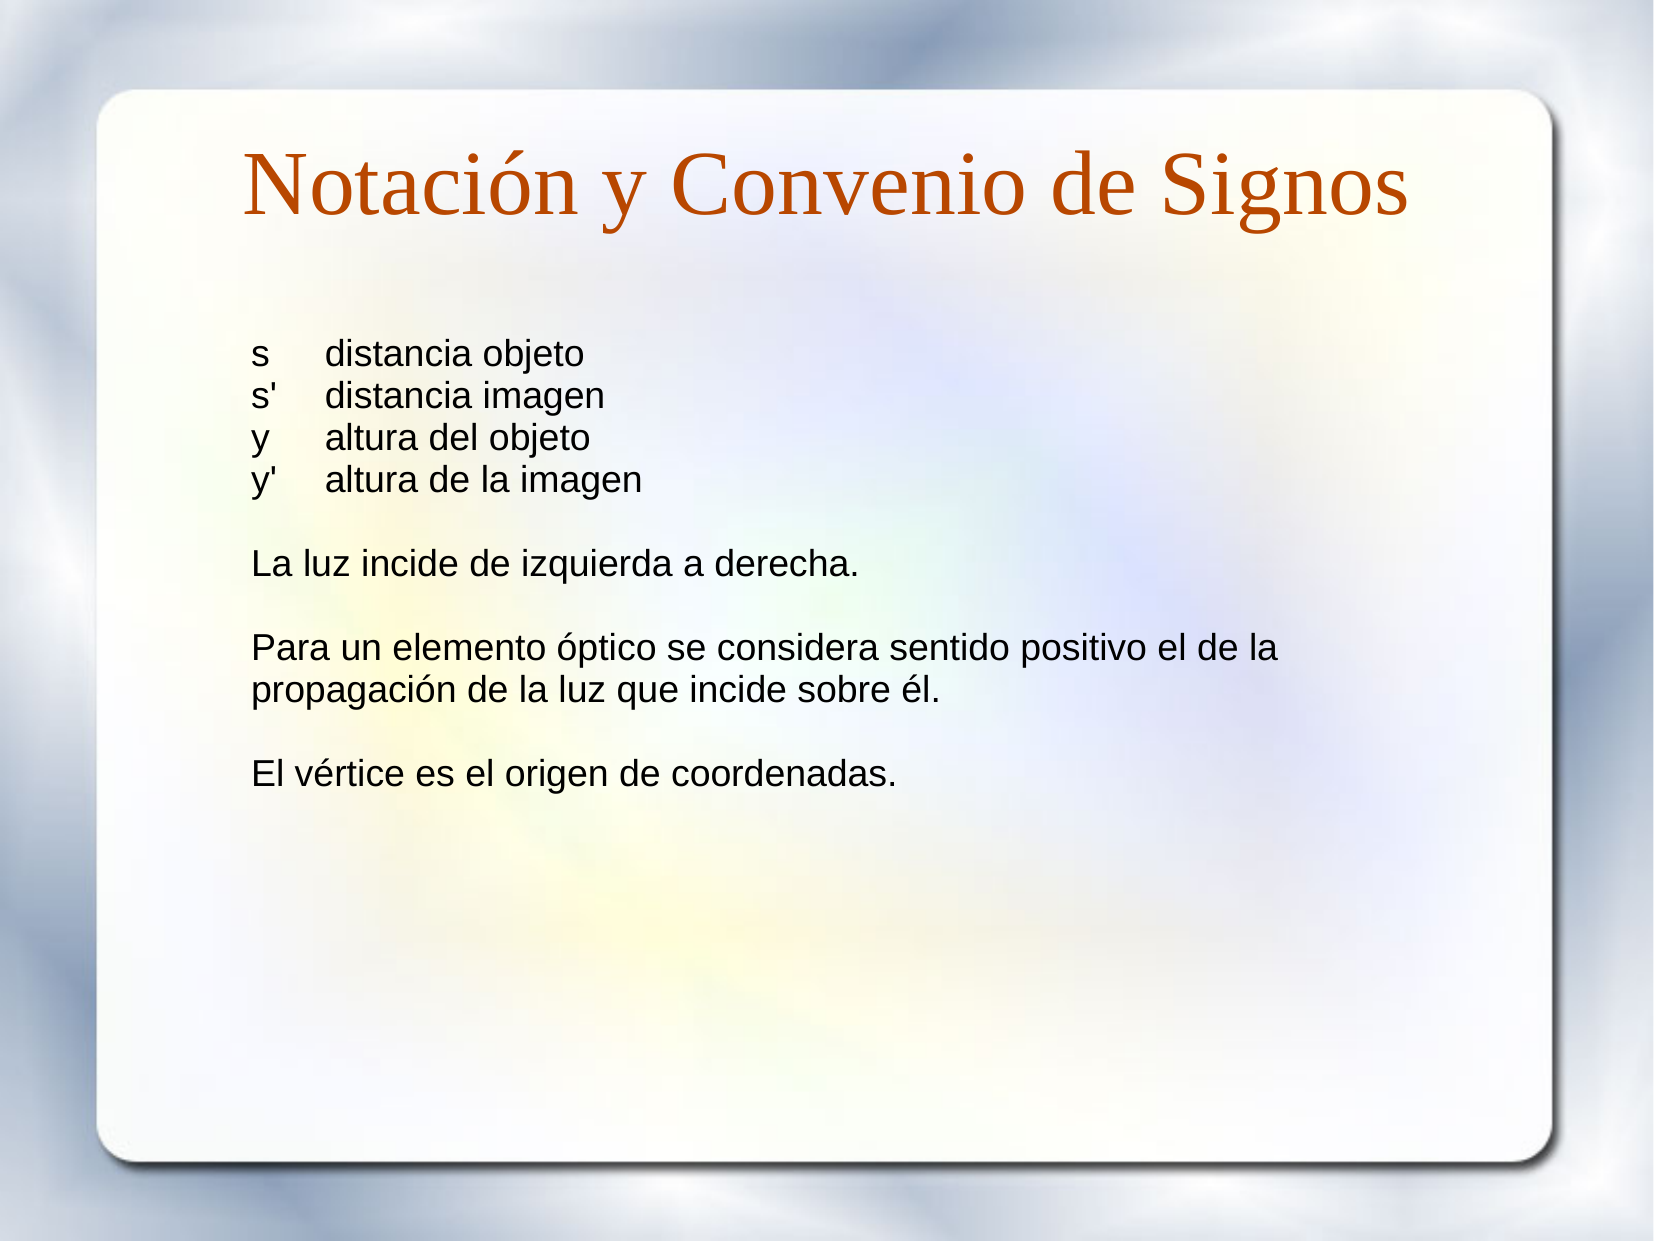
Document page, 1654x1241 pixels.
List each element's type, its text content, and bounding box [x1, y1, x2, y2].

title Notación y Convenio de Signos [121, 132, 1534, 235]
text_box s distancia objeto s' distancia imagen y altura del objeto y' altura de la imagen La luz incide de izquierda a derecha. Para un elemento óptico se considera sentido positivo el de la propagación de la luz que incide sobre él. El vértice es el origen de coordenadas. [236, 324, 1418, 845]
picture [0, 0, 1654, 1241]
